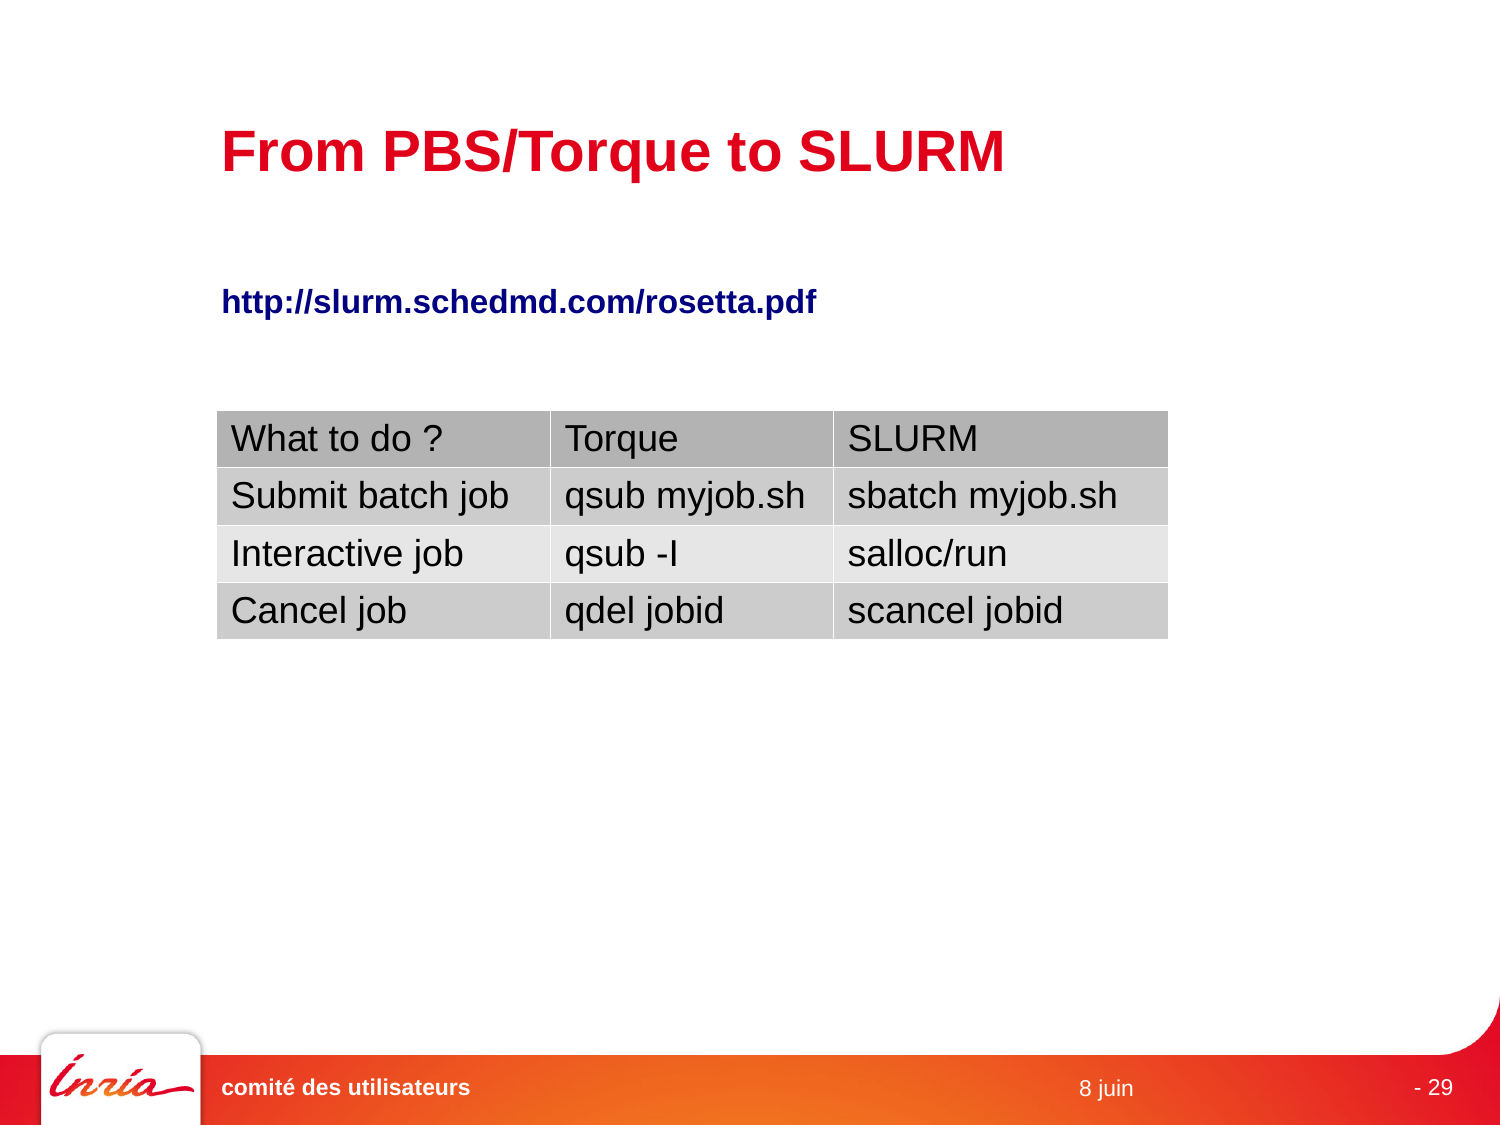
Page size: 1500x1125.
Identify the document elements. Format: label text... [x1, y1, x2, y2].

table_cell Submit batch job [217, 468, 550, 525]
table_cell qsub -I [551, 526, 833, 582]
table_cell qdel jobid [551, 583, 833, 639]
picture [0, 947, 1500, 1125]
list http://slurm.schedmd.com/rosetta.pdf [221, 274, 1459, 1054]
table_cell qsub myjob.sh [551, 468, 833, 525]
table_header SLURM [834, 411, 1168, 467]
table_cell Cancel job [217, 583, 550, 639]
table_cell Interactive job [217, 526, 550, 582]
table_header Torque [551, 411, 833, 467]
table_cell scancel jobid [834, 583, 1168, 639]
title From PBS/Torque to SLURM [221, 57, 1459, 246]
table_cell sbatch myjob.sh [834, 468, 1168, 525]
table_header What to do ? [217, 411, 550, 467]
table_cell salloc/run [834, 526, 1168, 582]
